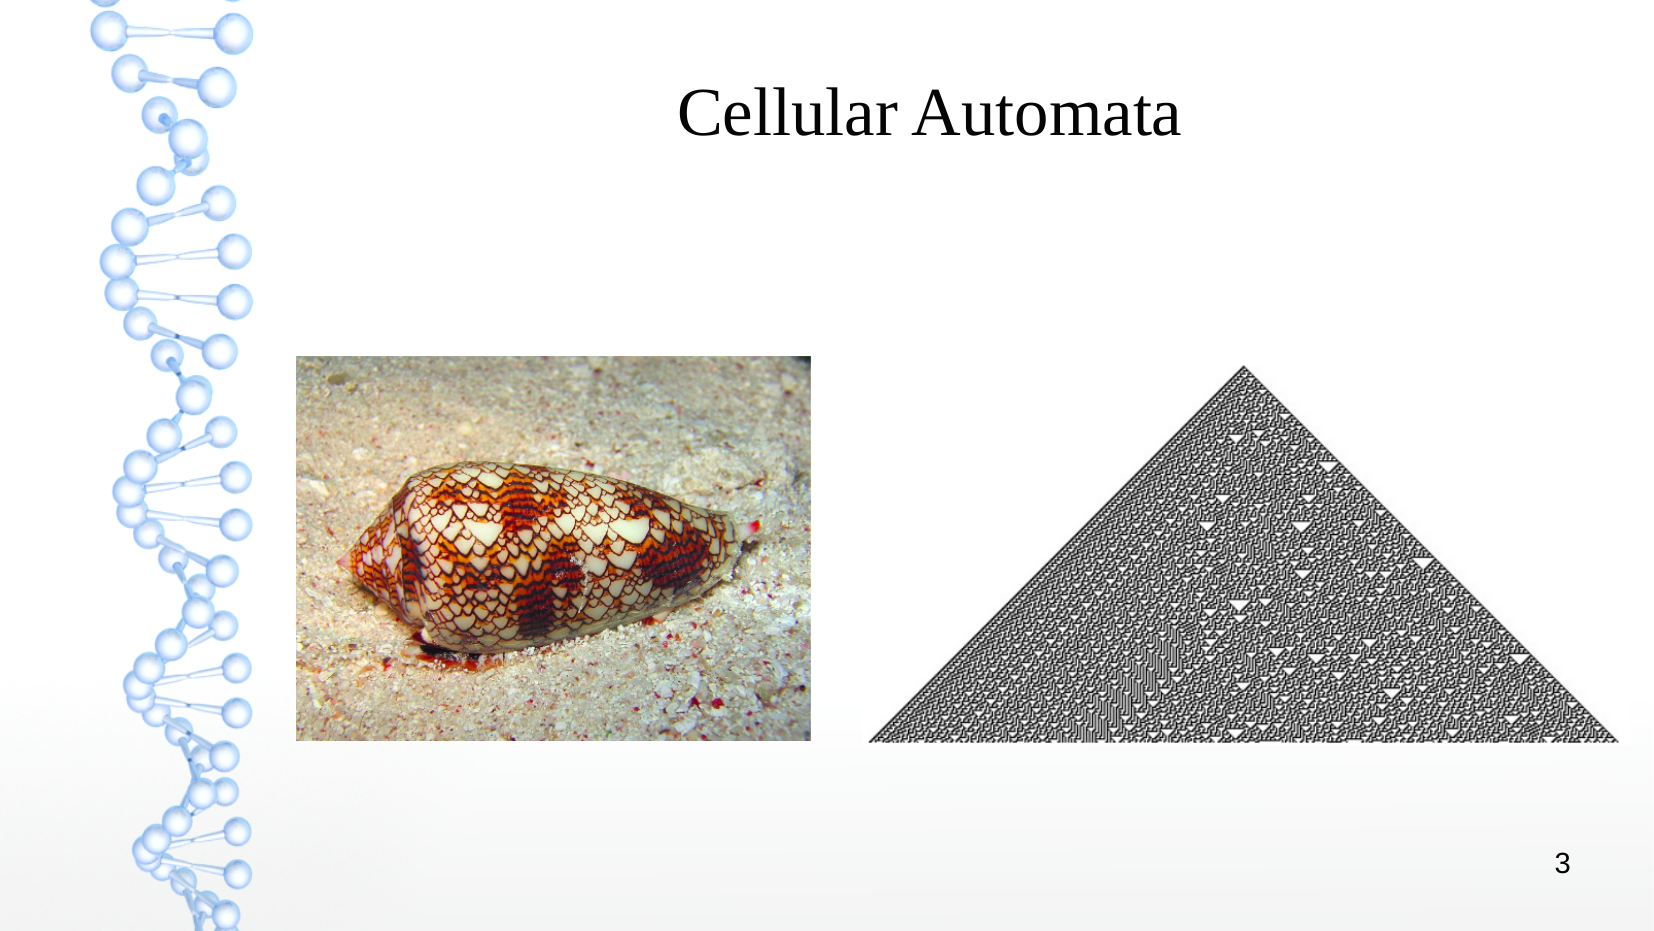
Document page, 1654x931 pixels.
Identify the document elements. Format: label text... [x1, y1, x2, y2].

picture [0, 0, 1654, 931]
title Cellular Automata [265, 35, 1595, 189]
